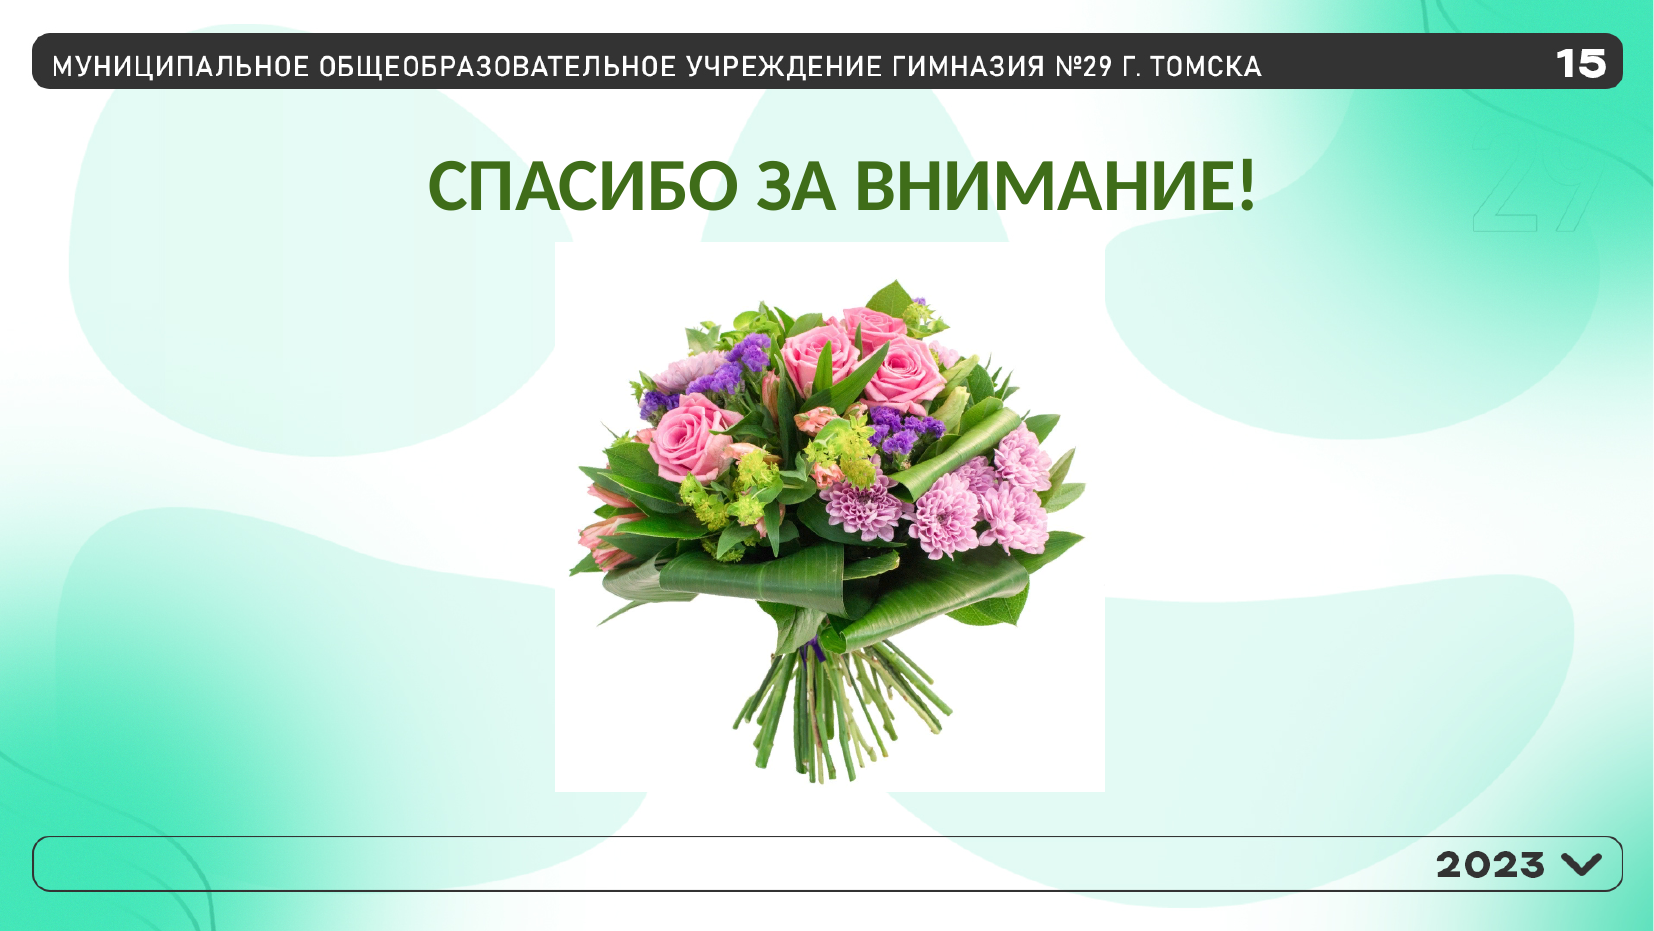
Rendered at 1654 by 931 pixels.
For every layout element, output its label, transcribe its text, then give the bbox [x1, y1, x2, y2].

picture [0, 0, 1654, 931]
text_box СПАСИБО ЗА ВНИМАНИЕ! [413, 146, 1277, 237]
